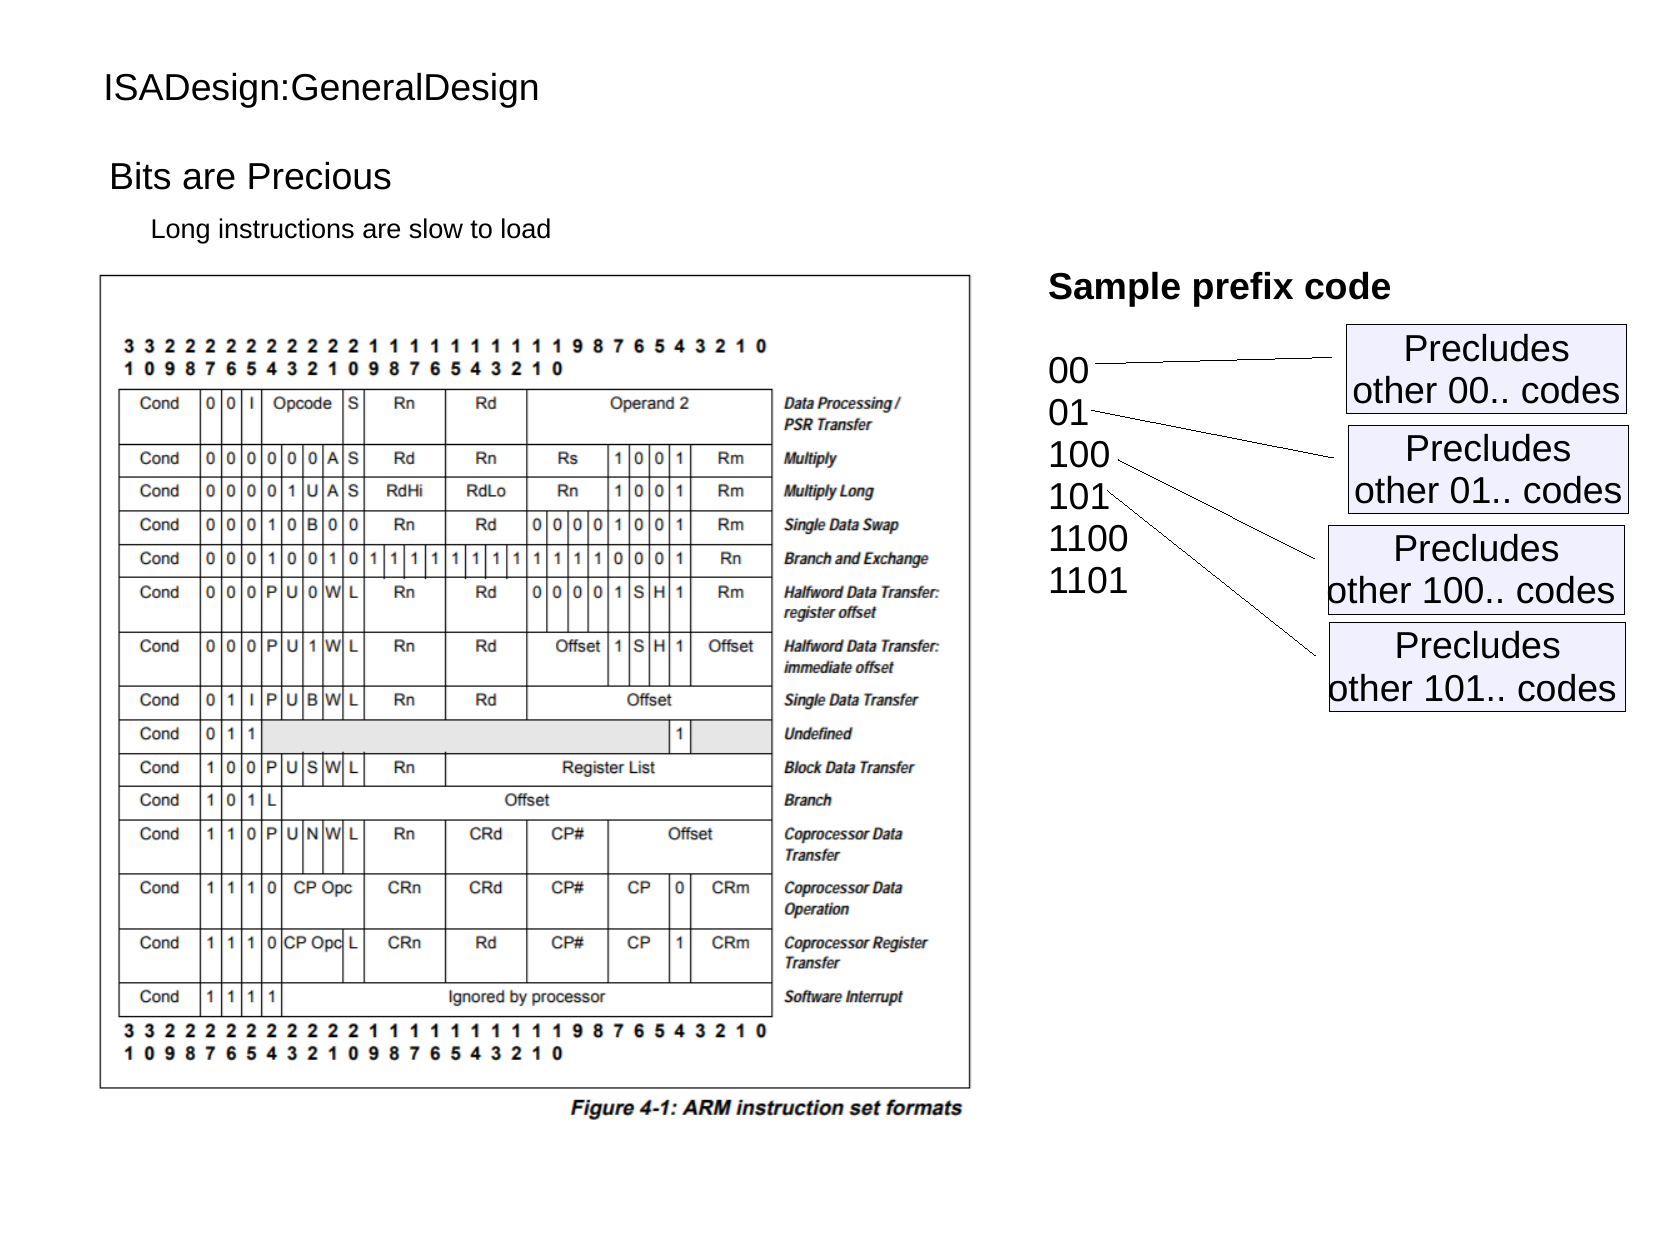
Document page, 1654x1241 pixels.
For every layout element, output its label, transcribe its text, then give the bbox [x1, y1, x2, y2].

picture [86, 265, 1004, 1125]
text_box Bits are Precious [94, 147, 408, 205]
text_box ISADesign:GeneralDesign [88, 59, 555, 116]
text_box Precludes other 00.. codes [1346, 325, 1627, 413]
text_box Precludes other 01.. codes [1348, 425, 1629, 514]
text_box Sample prefix code 00 01 100 101 1100 1101 [1033, 257, 1407, 611]
text_box Precludes other 100.. codes [1329, 526, 1624, 614]
text_box Precludes other 101.. codes [1330, 623, 1625, 711]
text_box Long instructions are slow to load [135, 206, 566, 252]
